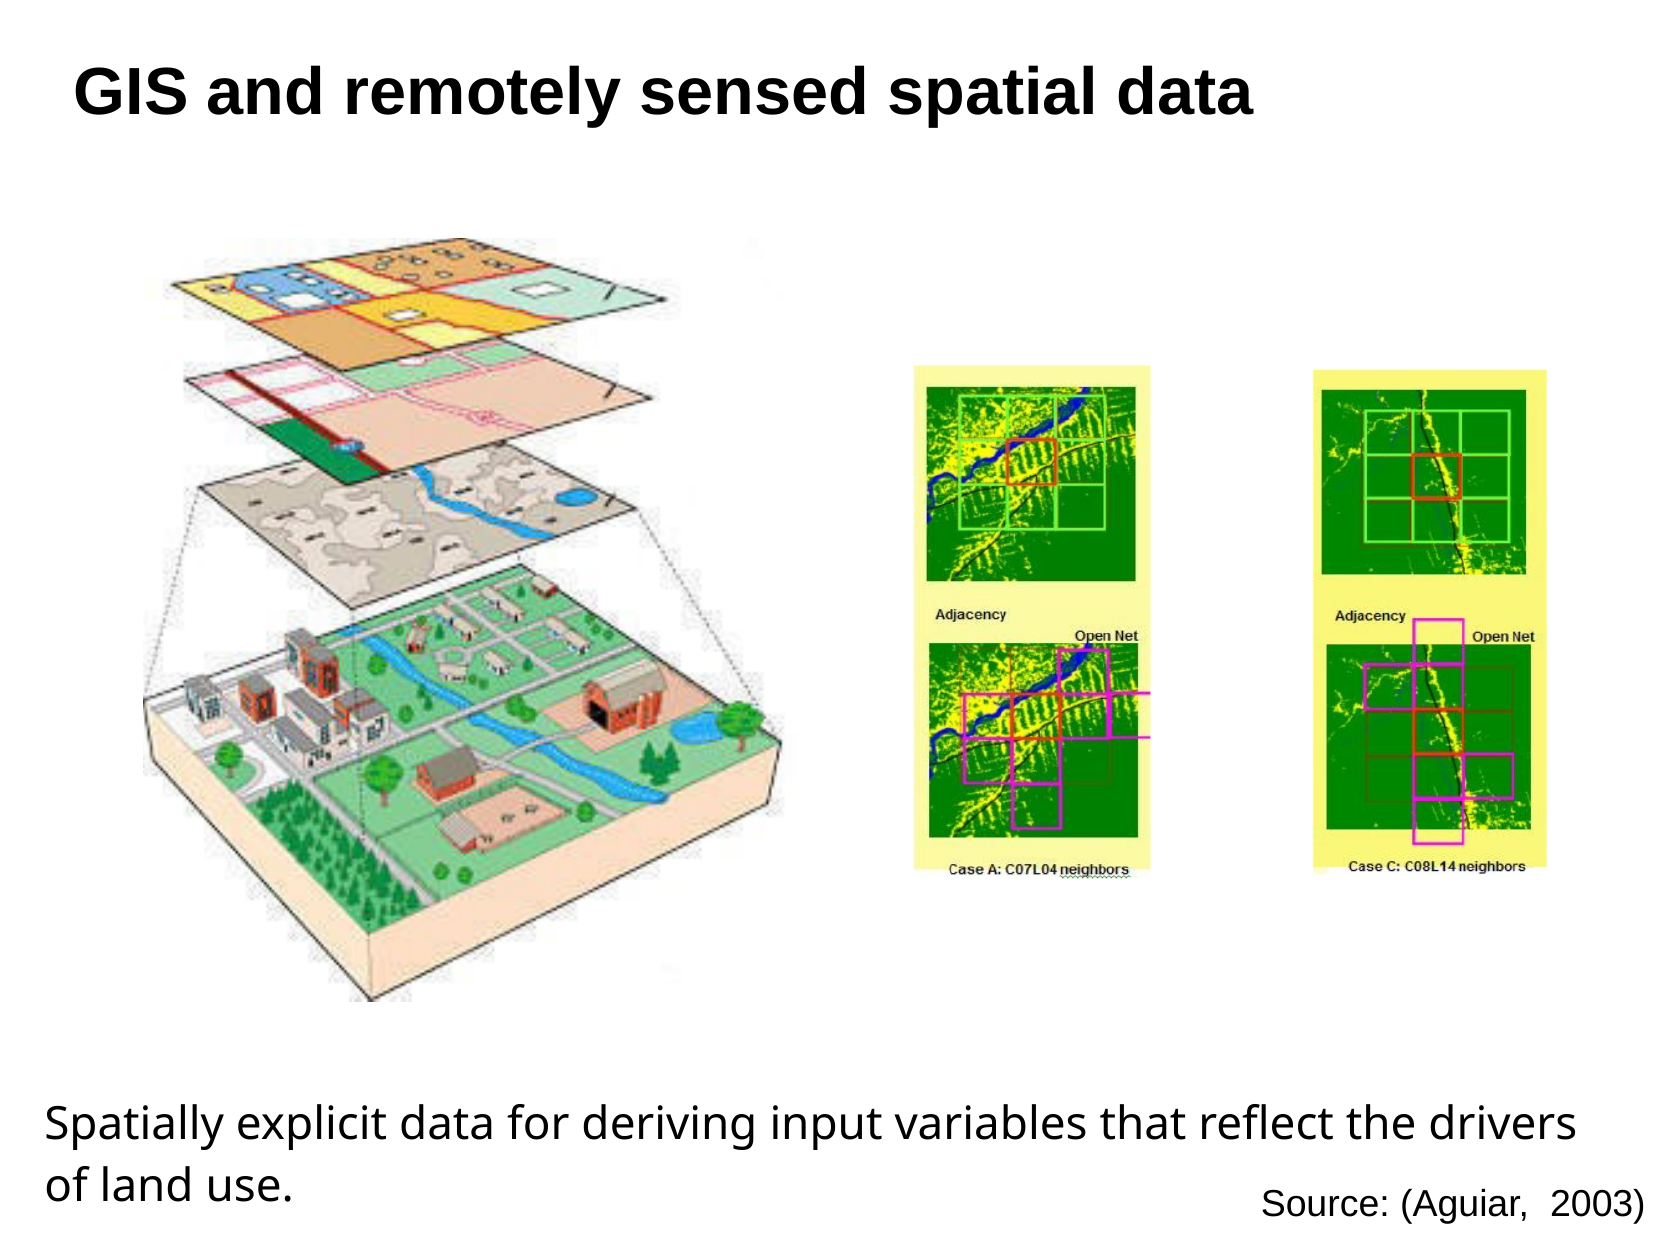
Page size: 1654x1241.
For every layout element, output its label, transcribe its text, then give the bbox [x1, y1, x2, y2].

picture [143, 238, 798, 1002]
text_box GIS and remotely sensed spatial data [59, 47, 1654, 163]
text_box Source: (Aguiar, 2003) [1246, 1175, 1654, 1241]
picture [899, 354, 1565, 886]
text_box Spatially explicit data for deriving input variables that reflect the drivers of land use. [29, 1082, 1625, 1205]
